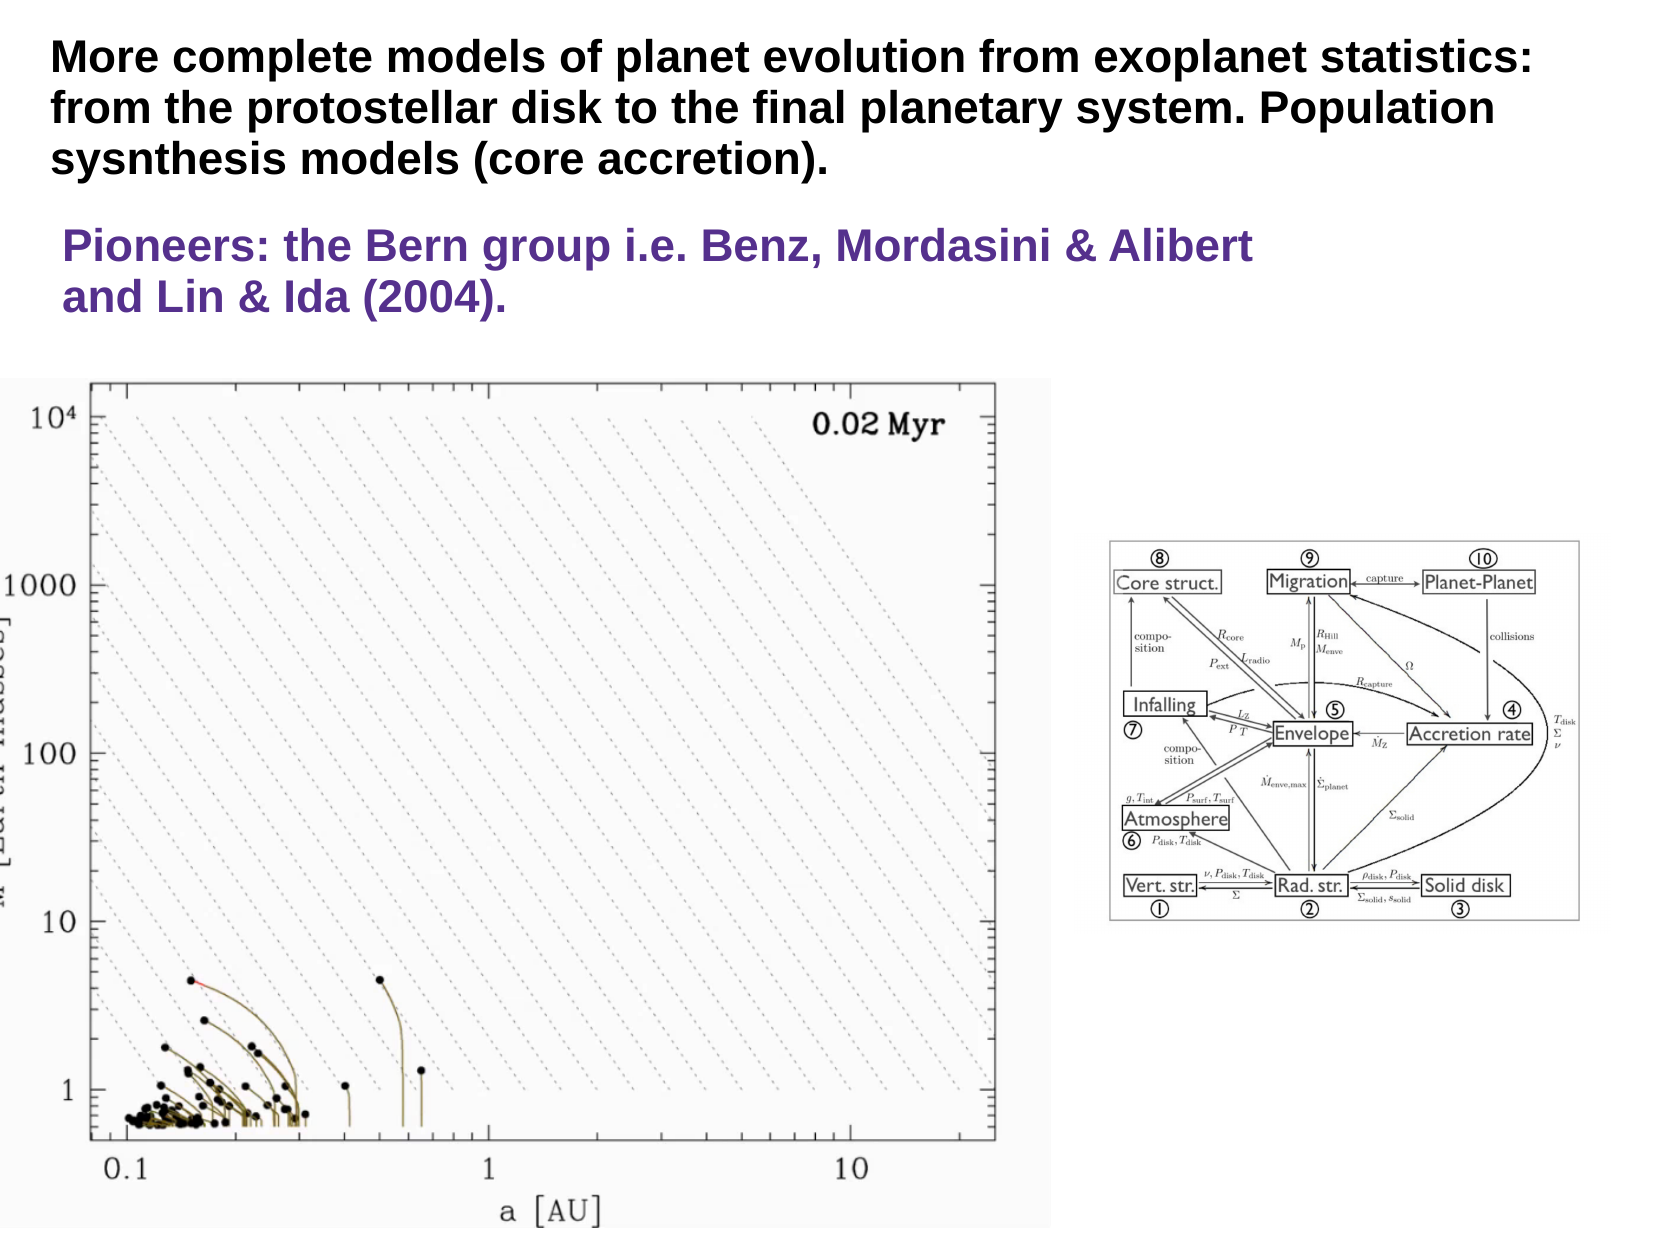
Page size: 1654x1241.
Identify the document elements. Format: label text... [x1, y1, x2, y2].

text_box More complete models of planet evolution from exoplanet statistics: from the protostellar disk to the final planetary system. Population sysnthesis models (core accretion). [35, 23, 1607, 193]
picture [1074, 533, 1611, 934]
text_box Pioneers: the Bern group i.e. Benz, Mordasini & Alibert and Lin & Ida (2004). [47, 212, 1335, 330]
text_box [0, 377, 1052, 1229]
